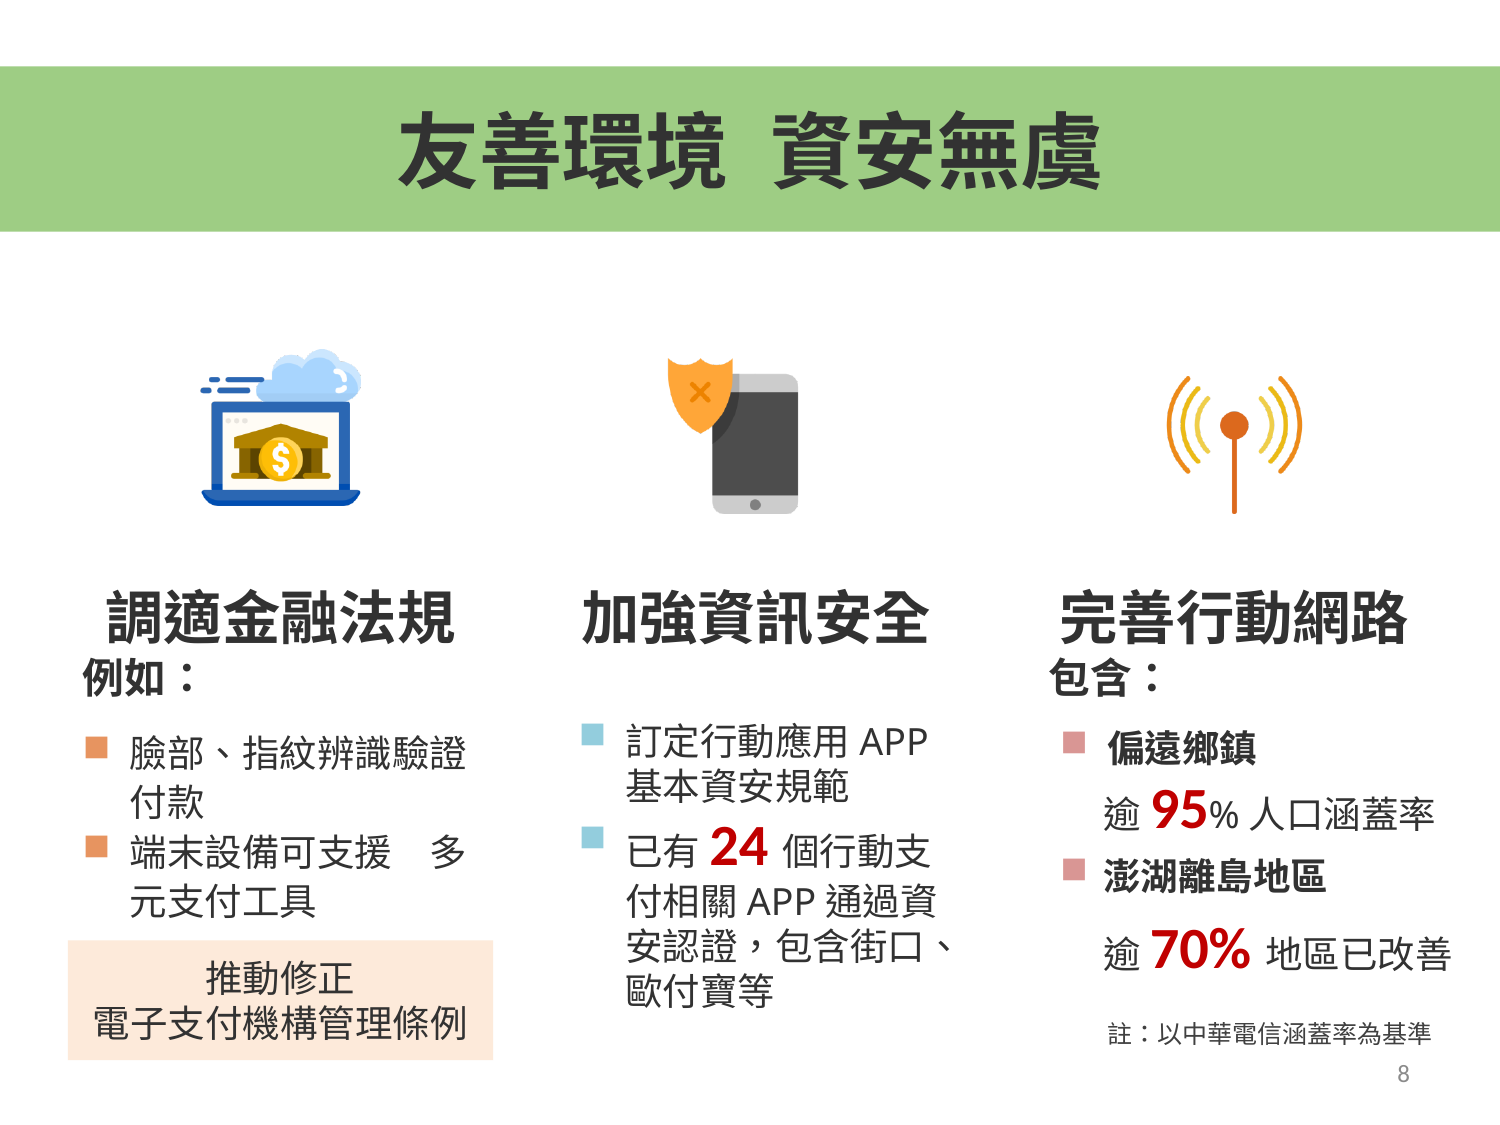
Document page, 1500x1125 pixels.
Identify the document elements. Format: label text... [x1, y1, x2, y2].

slide_number <編號> [1074, 1042, 1425, 1103]
text_box 加強資訊安全 [549, 574, 963, 660]
text_box 臉部、指紋辨識驗證付款 端末設備可支援 多元支付工具 [67, 717, 494, 931]
picture [192, 338, 369, 514]
text_box 偏遠鄉鎮 逾95%人口涵蓋率 澎湖離島地區 逾70%地區已改善 [1045, 717, 1483, 988]
text_box 完善行動網路 包含： [1033, 574, 1436, 710]
text_box 推動修正 電子支付機構管理條例 [67, 940, 494, 1061]
text_box 友善環境 資安無虞 [0, 66, 1500, 232]
text_box 調適金融法規 例如： [67, 574, 494, 710]
picture [1165, 376, 1303, 514]
text_box 訂定行動應用APP基本資安規範 已有24個行動支付相關APP通過資安認證，包含街口、歐付寶等 [563, 710, 969, 1020]
text_box 註：以中華電信涵蓋率為基準 [1092, 1011, 1500, 1057]
picture [655, 358, 811, 514]
